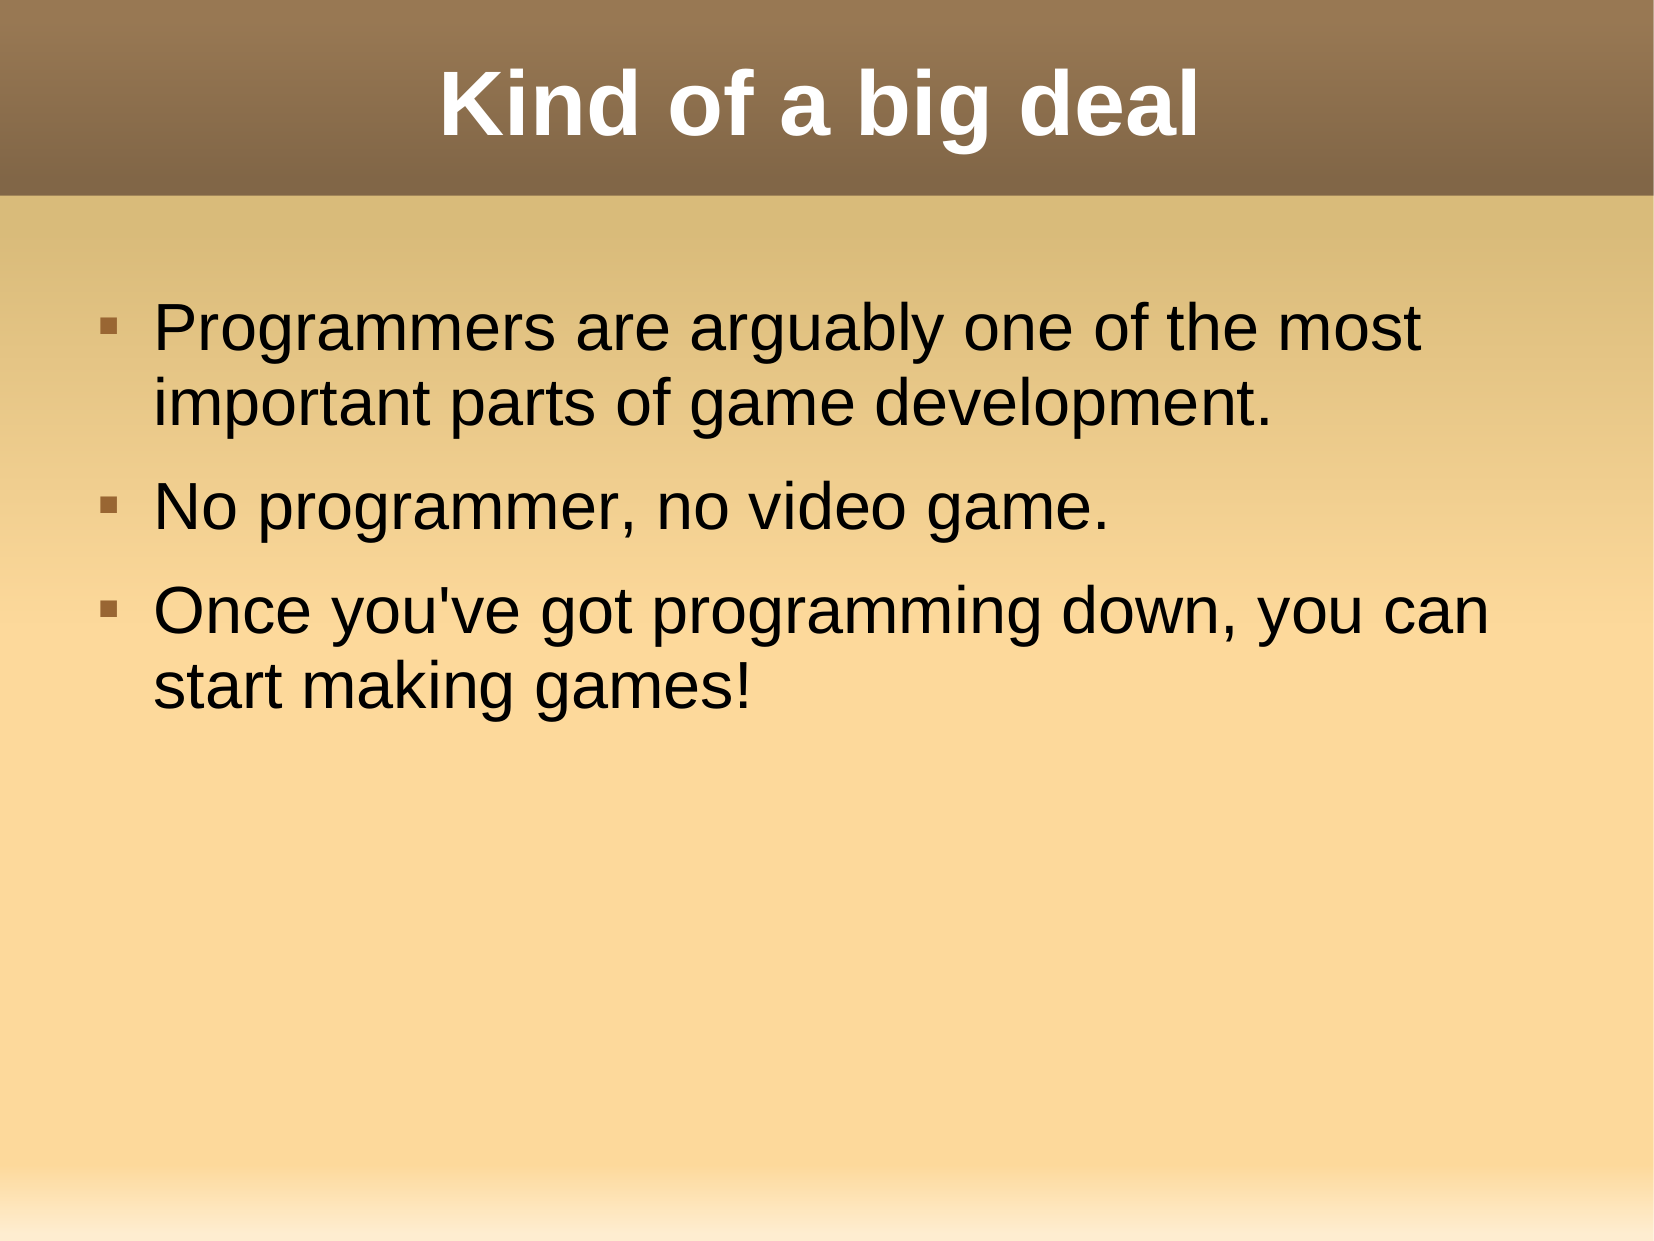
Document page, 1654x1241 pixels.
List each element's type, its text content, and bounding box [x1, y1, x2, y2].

picture [0, 0, 1654, 1241]
title Kind of a big deal [76, 0, 1565, 208]
list Programmers are arguably one of the most important parts of game development. No programmer, no video game. Once you've got programming down, you can start making games! [82, 290, 1571, 1109]
